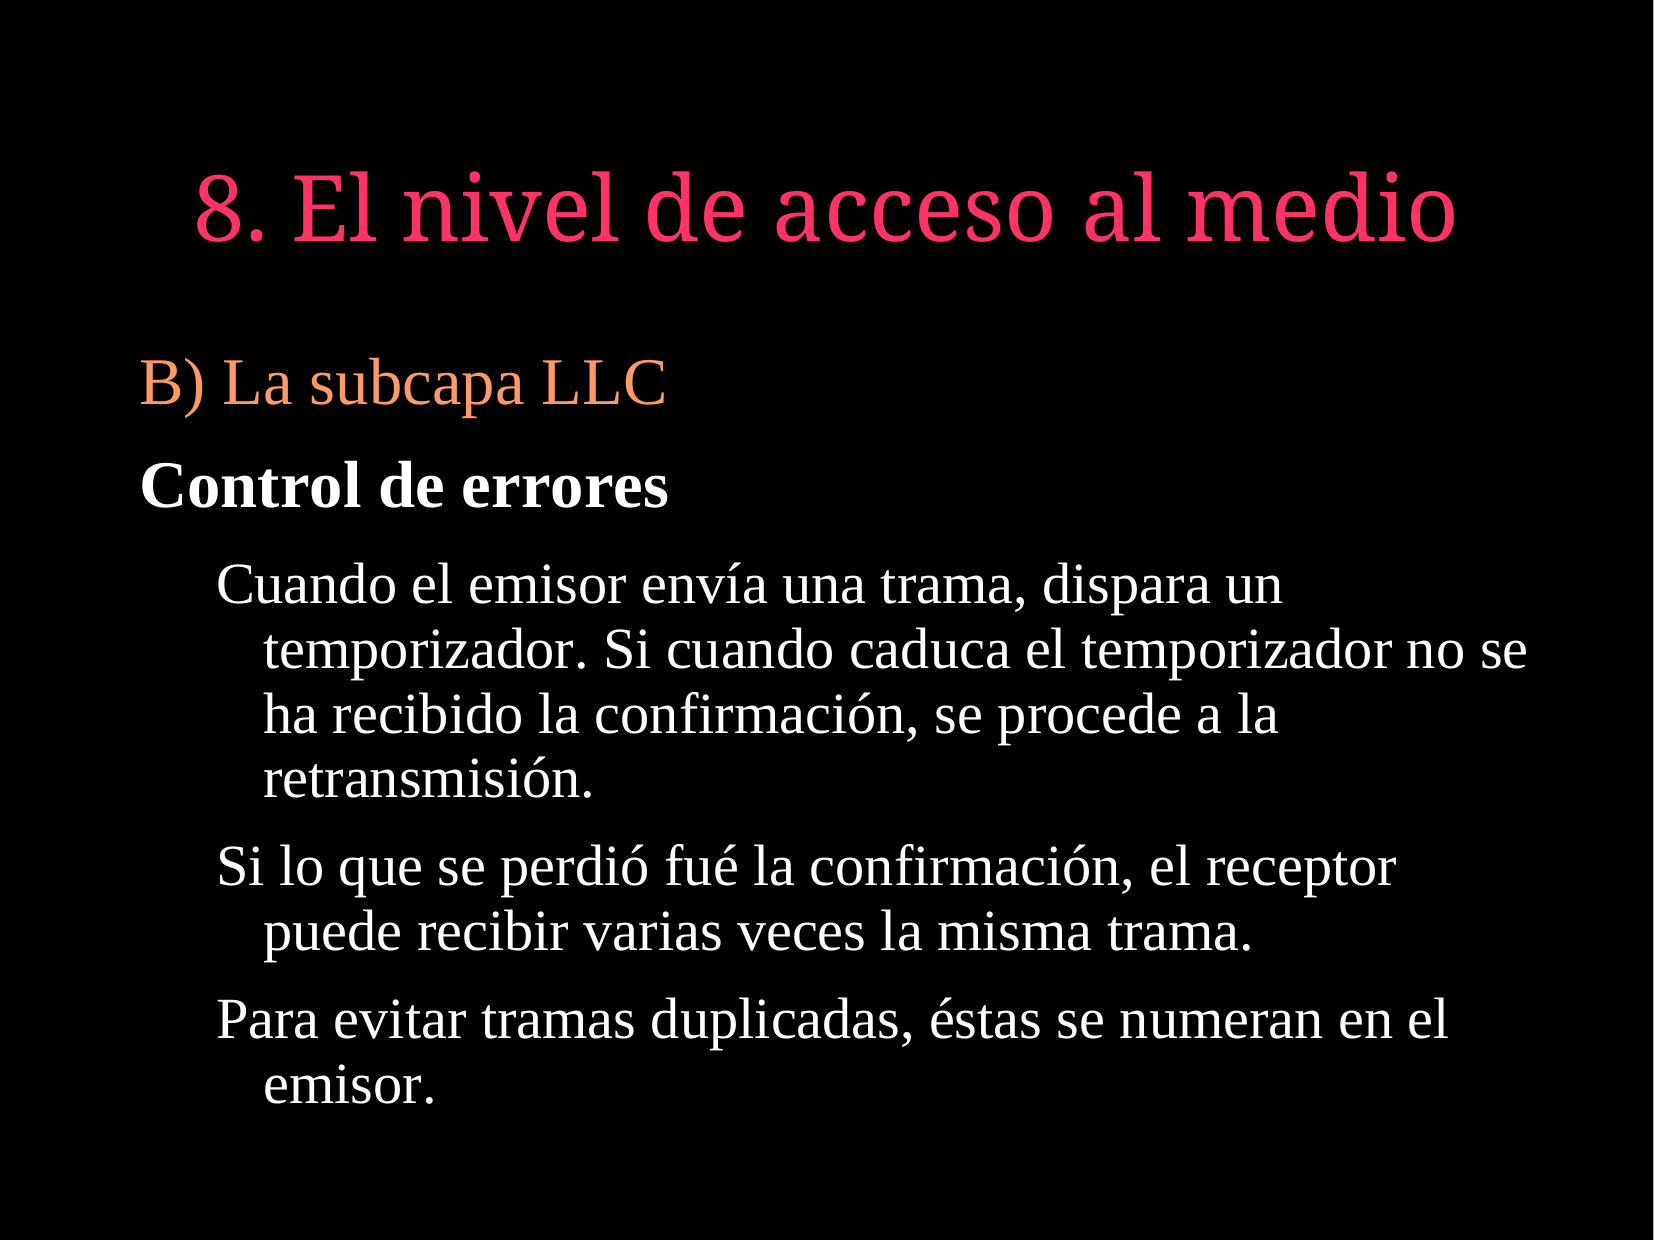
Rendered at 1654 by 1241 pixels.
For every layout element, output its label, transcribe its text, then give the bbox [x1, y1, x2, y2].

title 8. El nivel de acceso al medio [121, 102, 1534, 311]
list B) La subcapa LLC Control de errores Cuando el emisor envía una trama, dispara un temporizador. Si cuando caduca el temporizador no se ha recibido la confirmación, se procede a la retransmisión. Si lo que se perdió fué la confirmación, el receptor puede recibir varias veces la misma trama. Para evitar tramas duplicadas, éstas se numeran en el emisor. [121, 344, 1534, 1127]
